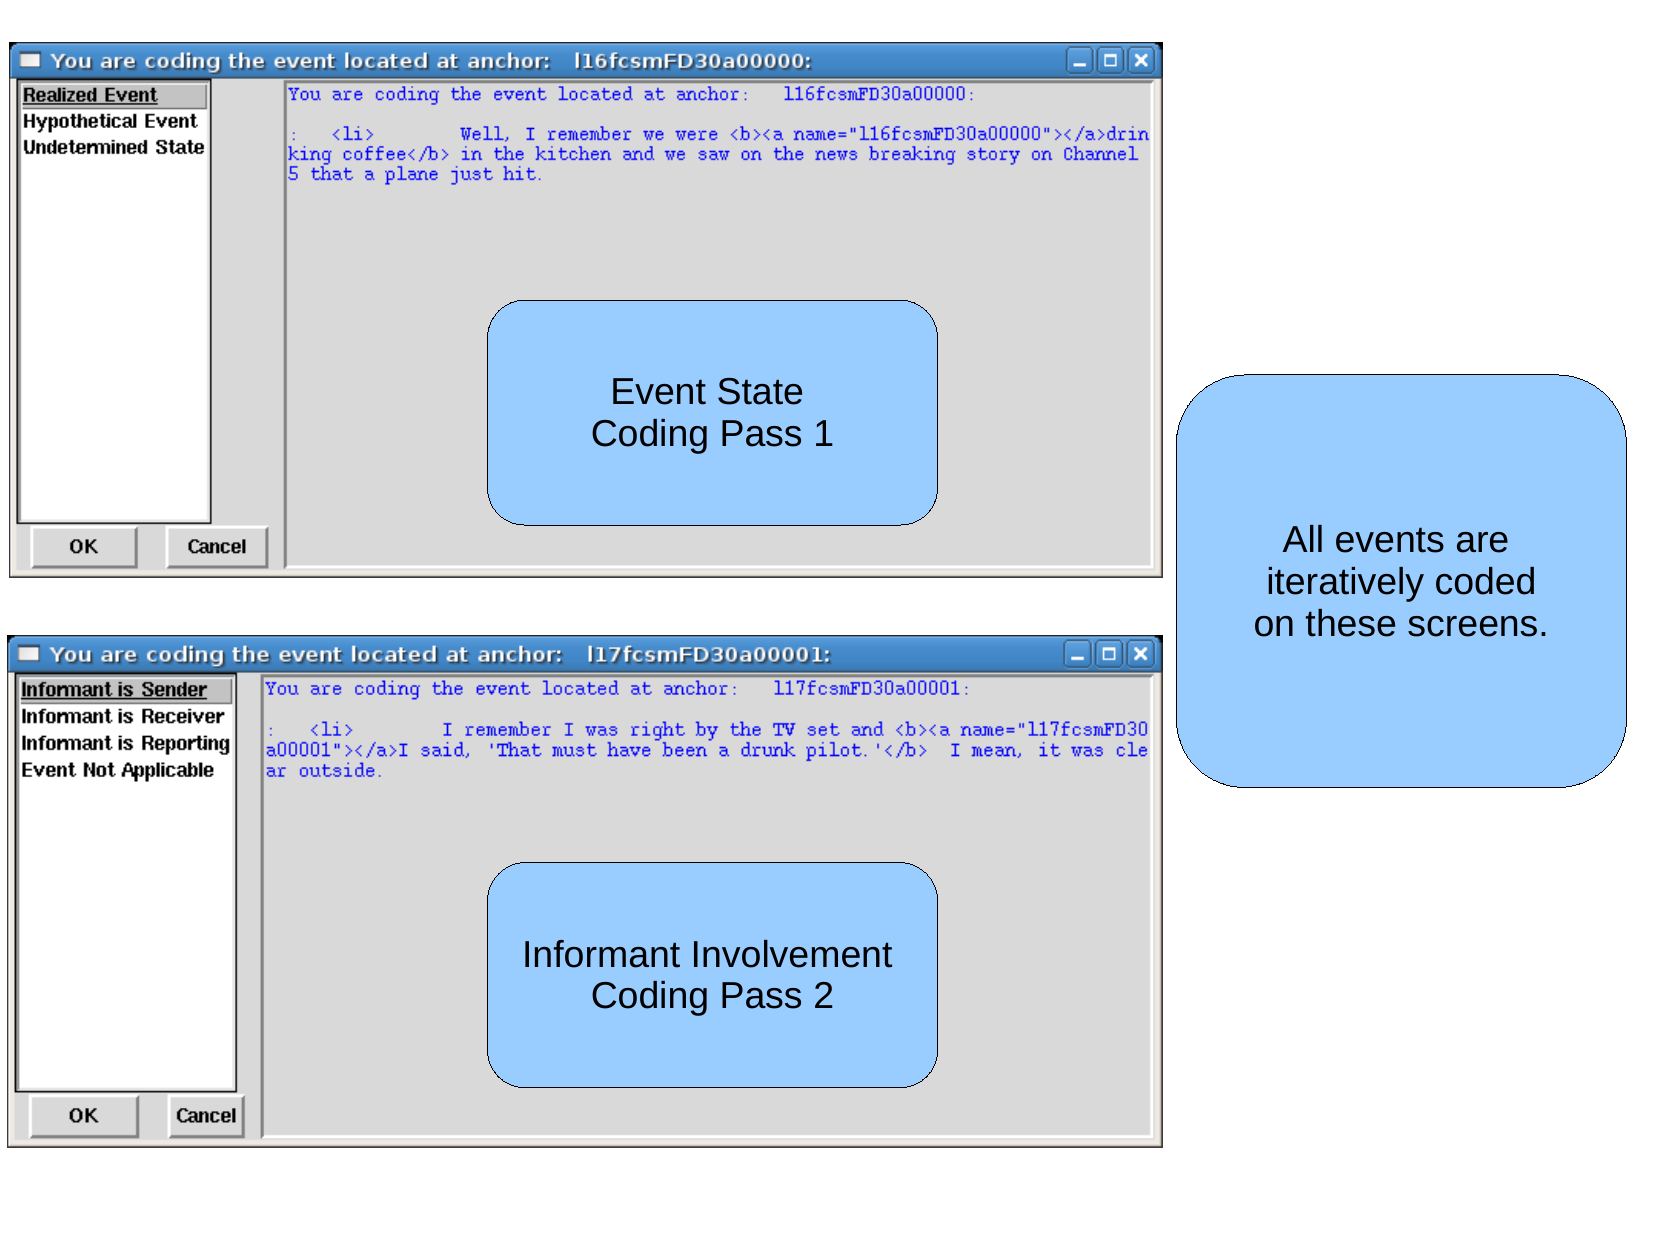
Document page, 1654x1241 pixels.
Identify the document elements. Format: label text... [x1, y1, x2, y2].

picture [7, 635, 1163, 1148]
text_box Event State Coding Pass 1 [487, 300, 938, 526]
text_box All events are iteratively coded on these screens. [1176, 374, 1627, 788]
text_box Informant Involvement Coding Pass 2 [487, 862, 938, 1088]
picture [9, 42, 1163, 579]
